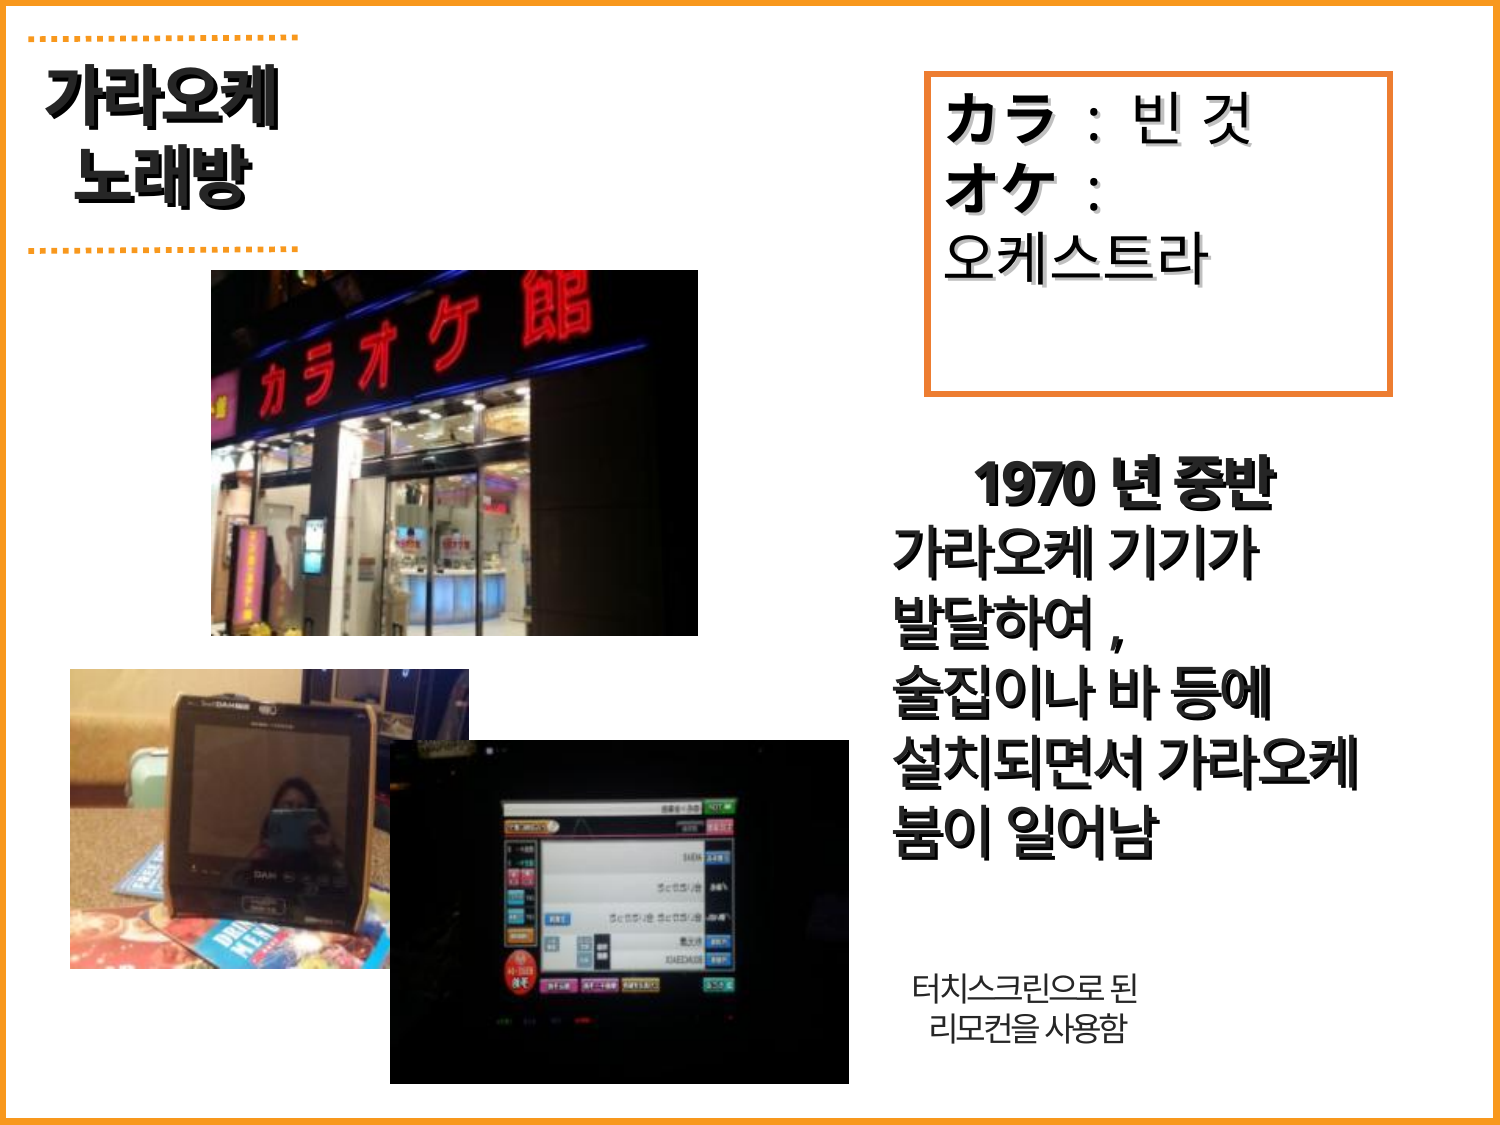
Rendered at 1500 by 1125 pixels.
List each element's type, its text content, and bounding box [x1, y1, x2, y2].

picture [211, 270, 698, 636]
text_box 터치스크린으로 된 리모컨을 사용함 [883, 960, 1175, 1057]
text_box カラ : 빈 것 オケ : 오케스트라 [927, 74, 1390, 394]
text_box 1970년 중반 가라오케 기기가 발달하여, 술집이나 바 등에 설치되면서 가라오케 붐이 일어남 [875, 437, 1450, 878]
text_box 가라오케 노래방 [17, 46, 307, 223]
picture [70, 669, 849, 1084]
